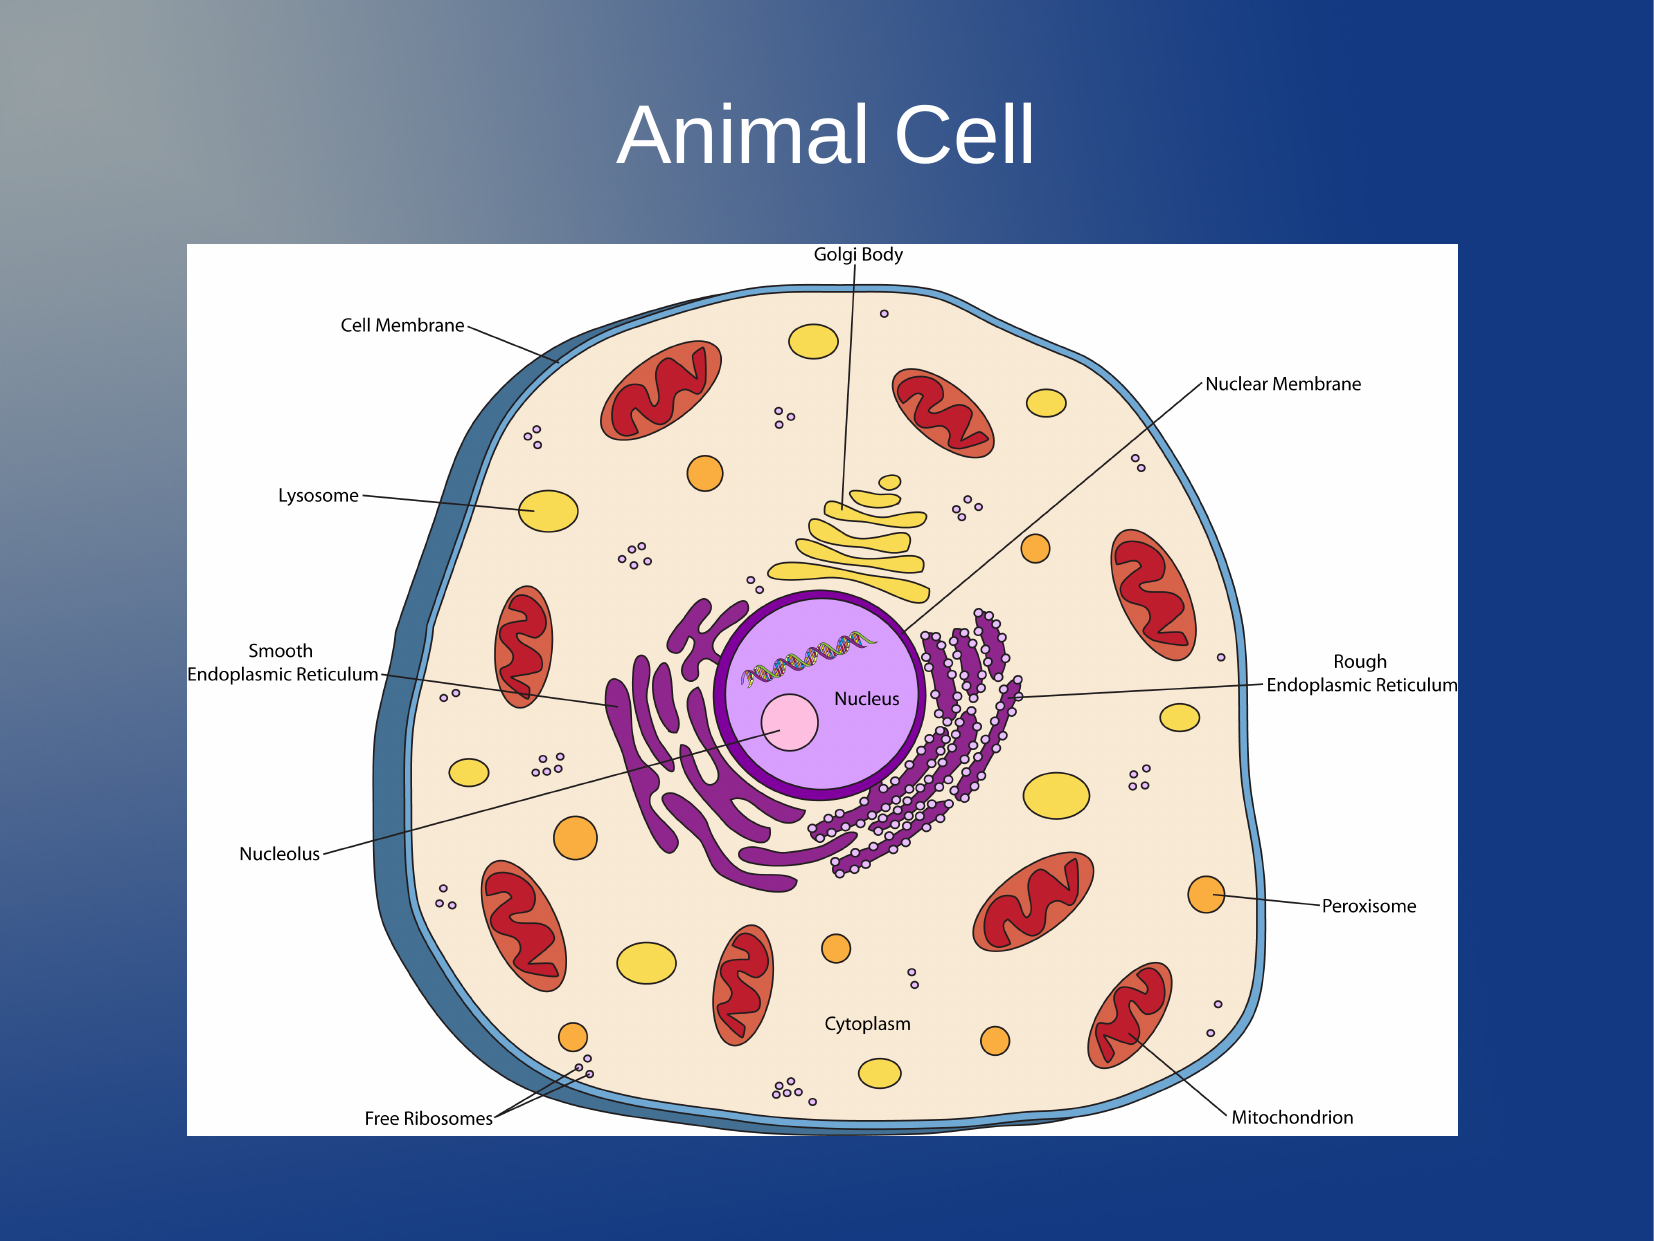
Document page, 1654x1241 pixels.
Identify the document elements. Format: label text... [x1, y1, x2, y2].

picture [0, 0, 1654, 1241]
title Animal Cell [82, 31, 1571, 239]
